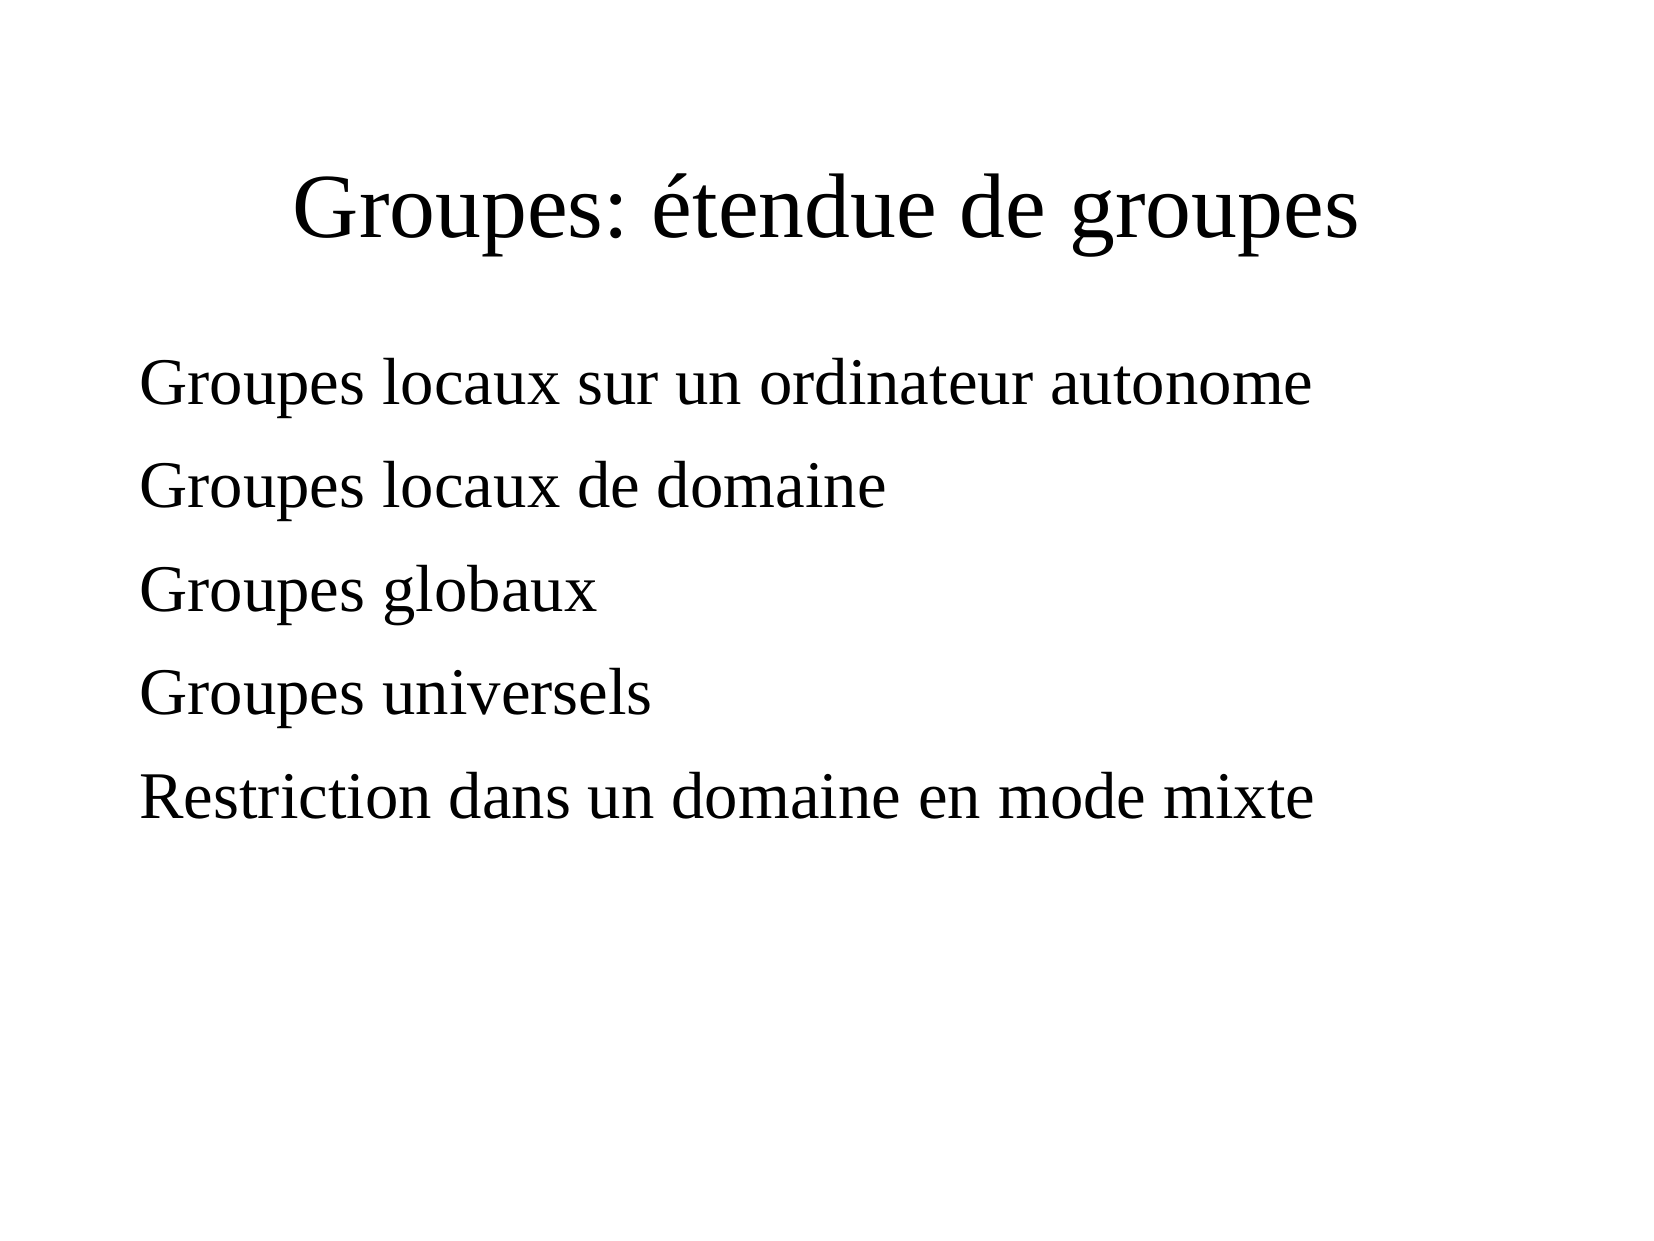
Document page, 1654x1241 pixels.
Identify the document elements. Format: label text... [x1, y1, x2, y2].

list Groupes locaux sur un ordinateur autonome Groupes locaux de domaine Groupes globaux Groupes universels Restriction dans un domaine en mode mixte [121, 344, 1534, 1127]
title Groupes: étendue de groupes [121, 102, 1534, 311]
